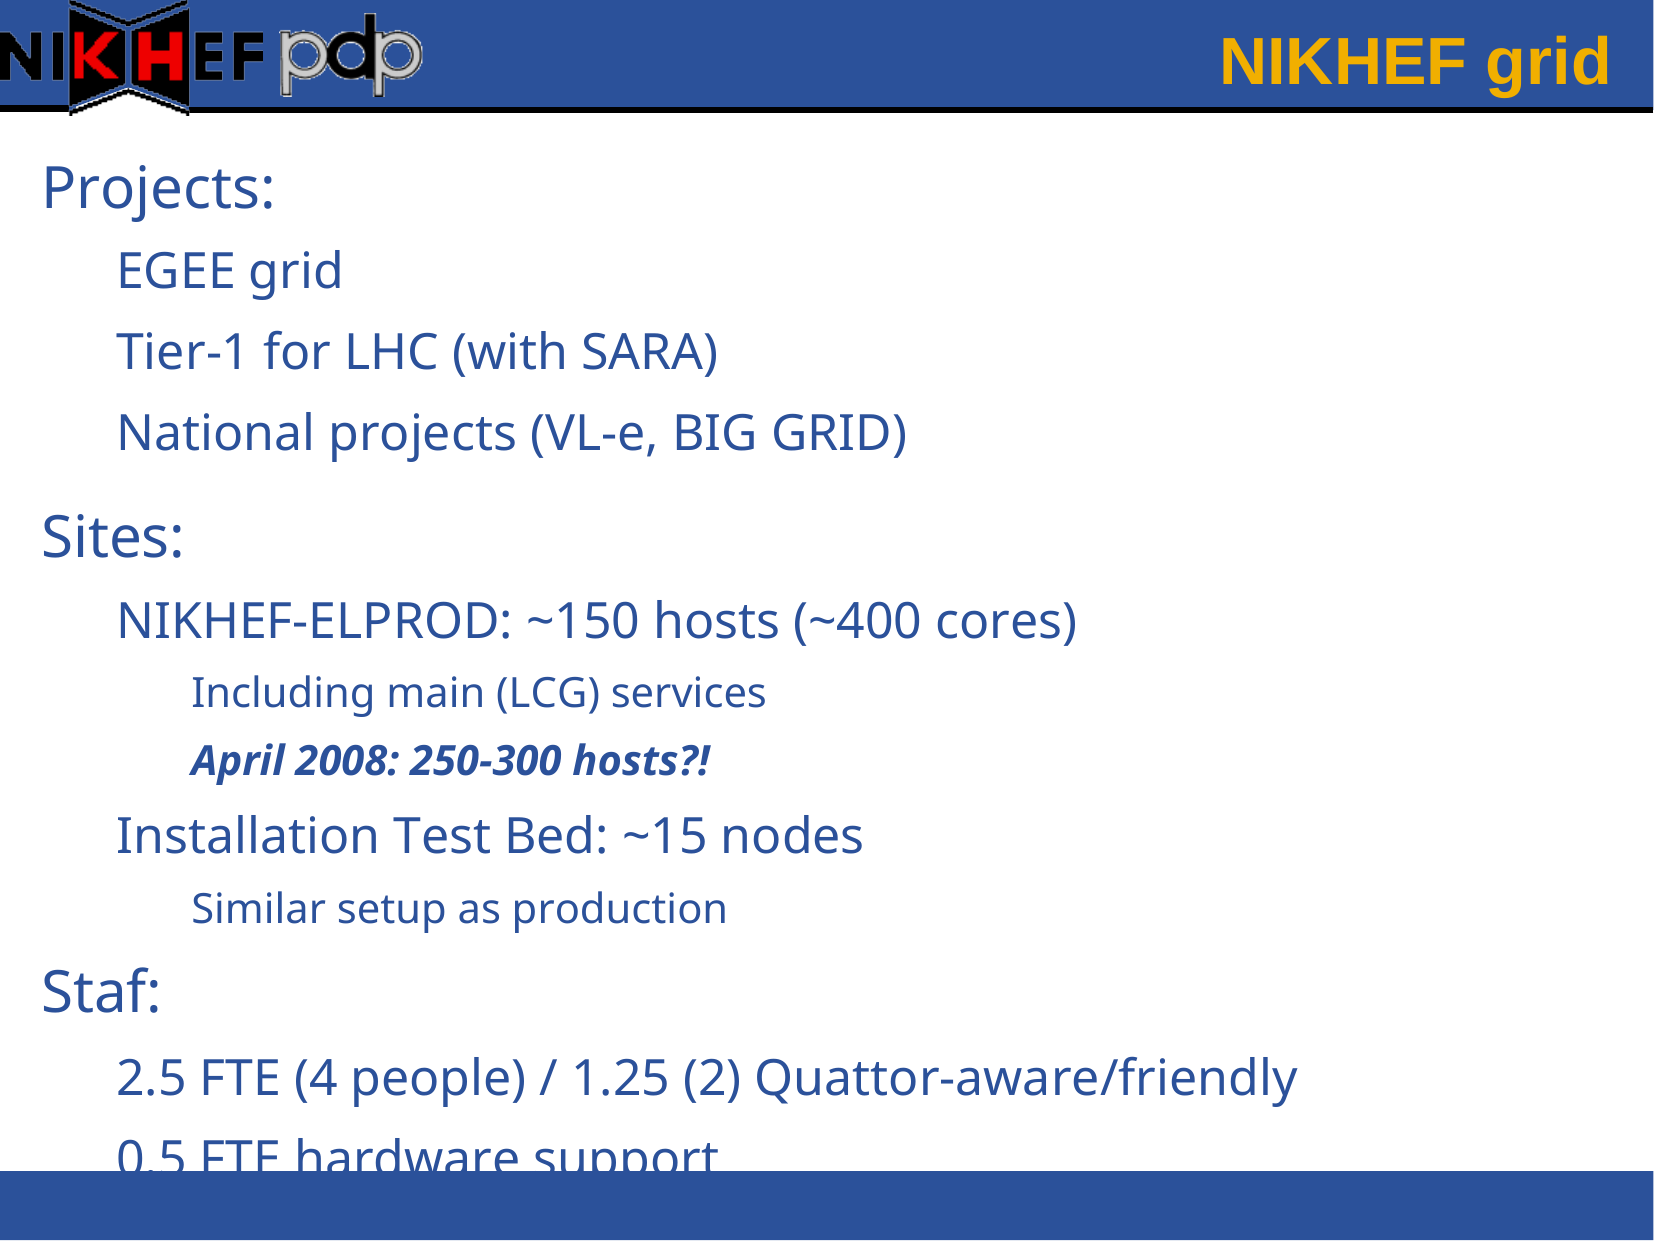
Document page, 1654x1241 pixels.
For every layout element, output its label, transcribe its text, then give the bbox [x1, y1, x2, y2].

picture [279, 13, 424, 97]
title NIKHEF grid [449, 9, 1613, 115]
picture [0, 0, 263, 116]
list Projects: EGEE grid Tier-1 for LHC (with SARA) National projects (VL-e, BIG GRID) Sites: NIKHEF-ELPROD: ~150 hosts (~400 cores) Including main (LCG) services April 2008: 250-300 hosts?! Installation Test Bed: ~15 nodes Similar setup as production Staf: 2.5 FTE (4 people) / 1.25 (2) Quattor-aware/friendly 0.5 FTE hardware support [41, 151, 1627, 1144]
